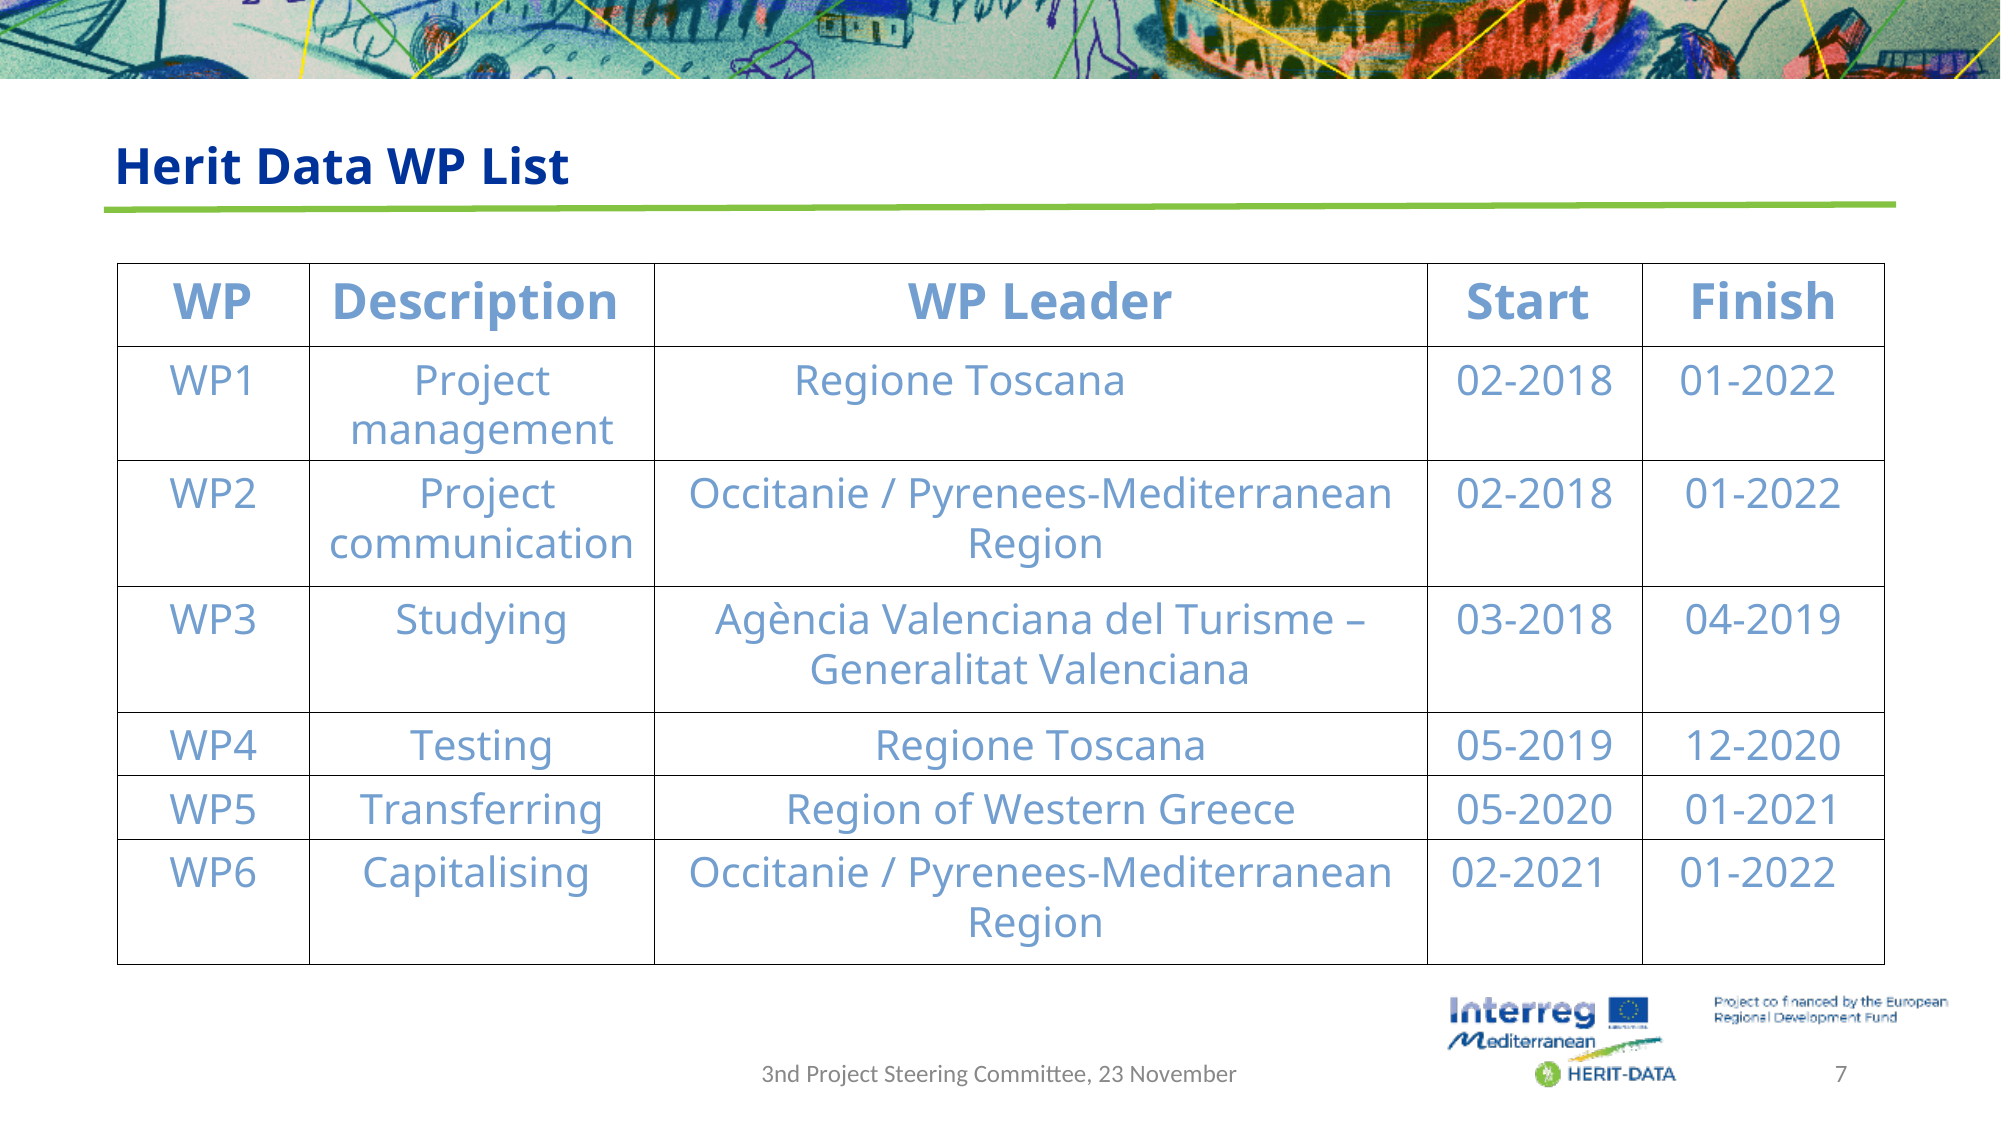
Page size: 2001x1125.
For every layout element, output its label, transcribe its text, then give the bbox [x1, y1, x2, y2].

table_cell Occitanie / Pyrenees-Mediterranean Region [655, 461, 1427, 586]
table_cell 02-2021 [1428, 840, 1642, 964]
table_cell 01-2022 [1643, 347, 1884, 460]
table_cell 01-2021 [1643, 776, 1884, 839]
picture [1412, 971, 1986, 1106]
table_cell 02-2018 [1428, 461, 1642, 586]
table_cell Region of Western Greece [655, 776, 1427, 839]
table_cell Studying [310, 587, 654, 712]
table_cell 04-2019 [1643, 587, 1884, 712]
table_cell Capitalising [310, 840, 654, 964]
table_cell Transferring [310, 776, 654, 839]
table_header WP [118, 264, 309, 346]
table_header Start [1428, 264, 1642, 346]
table_cell 01-2022 [1643, 840, 1884, 964]
table_cell WP6 [118, 840, 309, 964]
table_cell WP1 [118, 347, 309, 460]
text_box <numero> [1412, 1042, 1863, 1103]
table_cell Occitanie / Pyrenees-Mediterranean Region [655, 840, 1427, 964]
table_cell 05-2020 [1428, 776, 1642, 839]
table_cell 02-2018 [1428, 347, 1642, 460]
text_box Herit Data WP List [101, 99, 787, 229]
table_header Finish [1643, 264, 1884, 346]
table_cell Project management [310, 347, 654, 460]
table_cell 12-2020 [1643, 713, 1884, 775]
table_cell WP4 [118, 713, 309, 775]
table_cell Regione Toscana [655, 713, 1427, 775]
table_cell 01-2022 [1643, 461, 1884, 586]
table_cell WP5 [118, 776, 309, 839]
table_cell Agència Valenciana del Turisme – Generalitat Valenciana [655, 587, 1427, 712]
table_cell Testing [310, 713, 654, 775]
table_cell 05-2019 [1428, 713, 1642, 775]
table_cell 03-2018 [1428, 587, 1642, 712]
table_cell WP2 [118, 461, 309, 586]
table_cell Project communication [310, 461, 654, 586]
table_cell WP3 [118, 587, 309, 712]
table_header WP Leader [655, 264, 1427, 346]
picture [0, 0, 2001, 79]
table_cell Regione Toscana [655, 347, 1427, 460]
table_header Description [310, 264, 654, 346]
